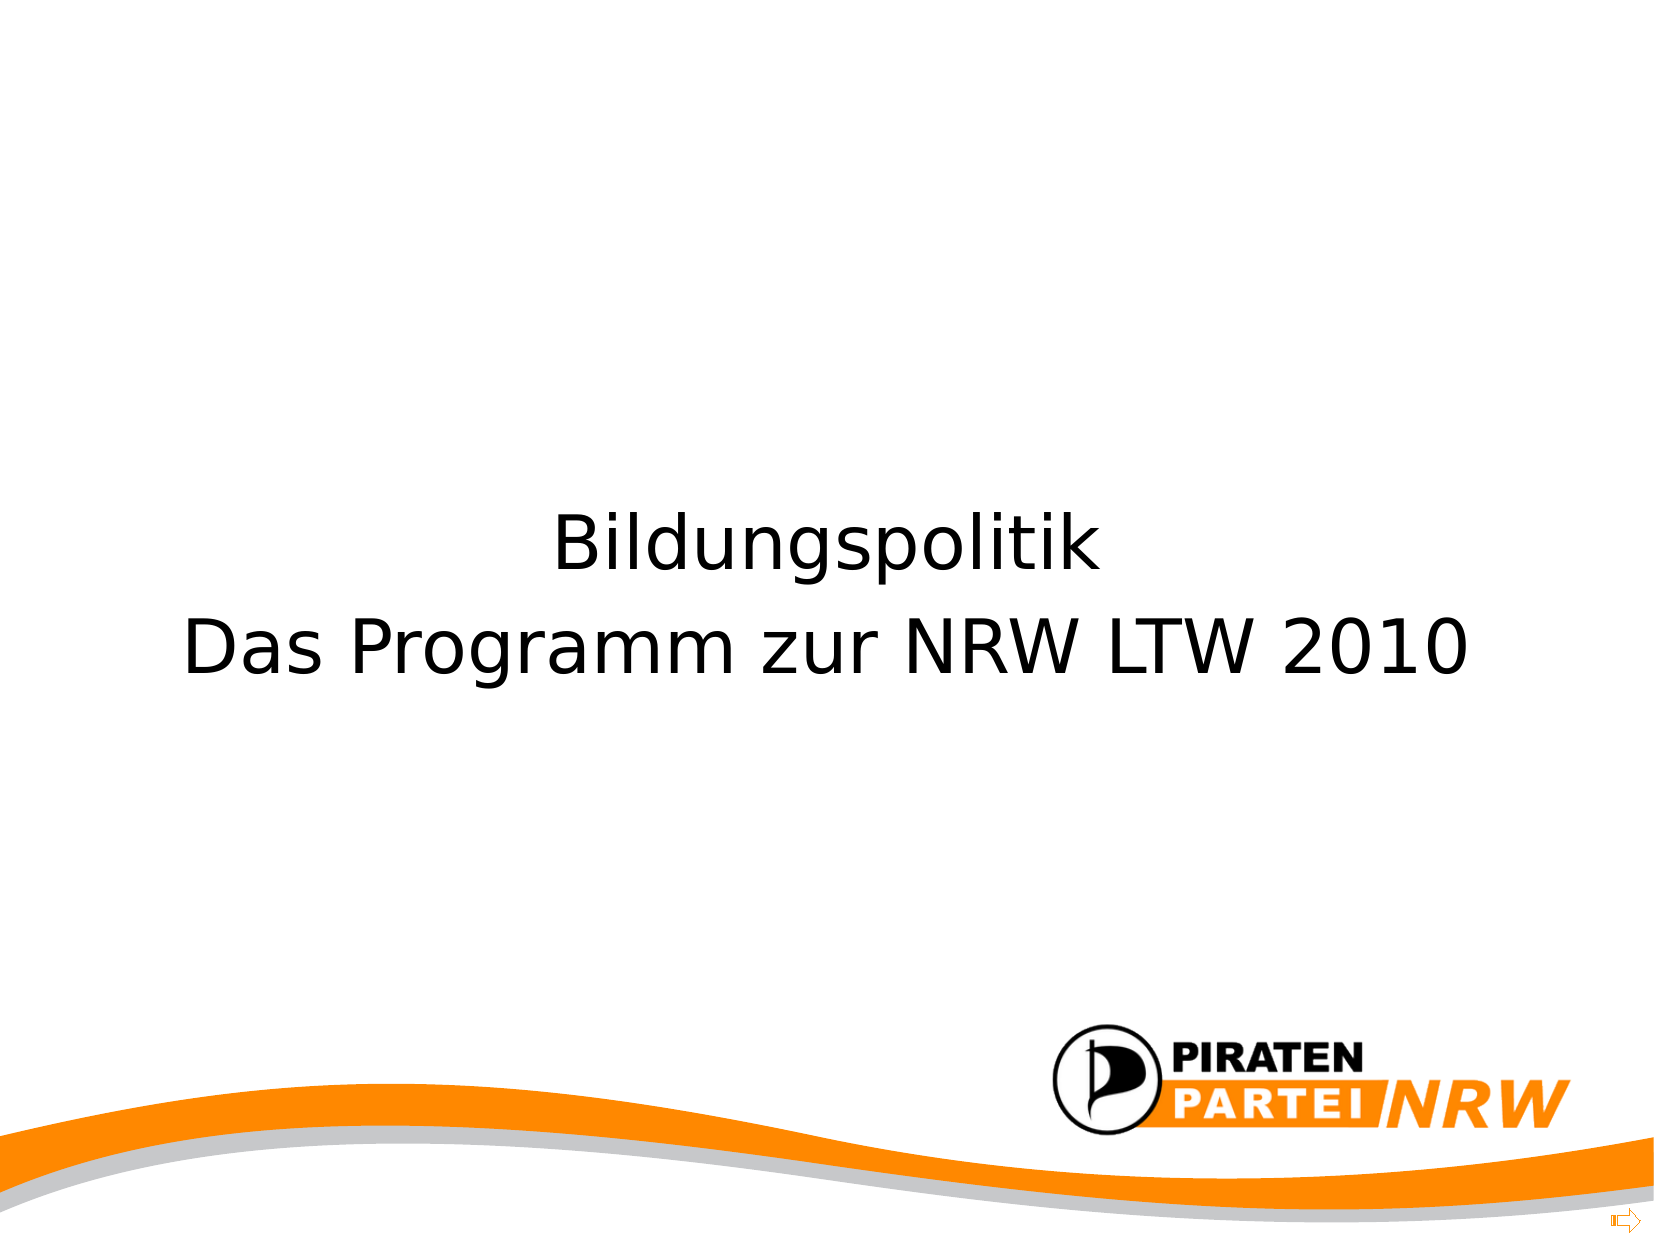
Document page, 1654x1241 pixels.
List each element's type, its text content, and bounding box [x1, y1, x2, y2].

picture [1045, 1021, 1579, 1140]
title Das Programm zur NRW LTW 2010 [82, 604, 1571, 692]
text_box Bildungspolitik [536, 492, 1117, 595]
